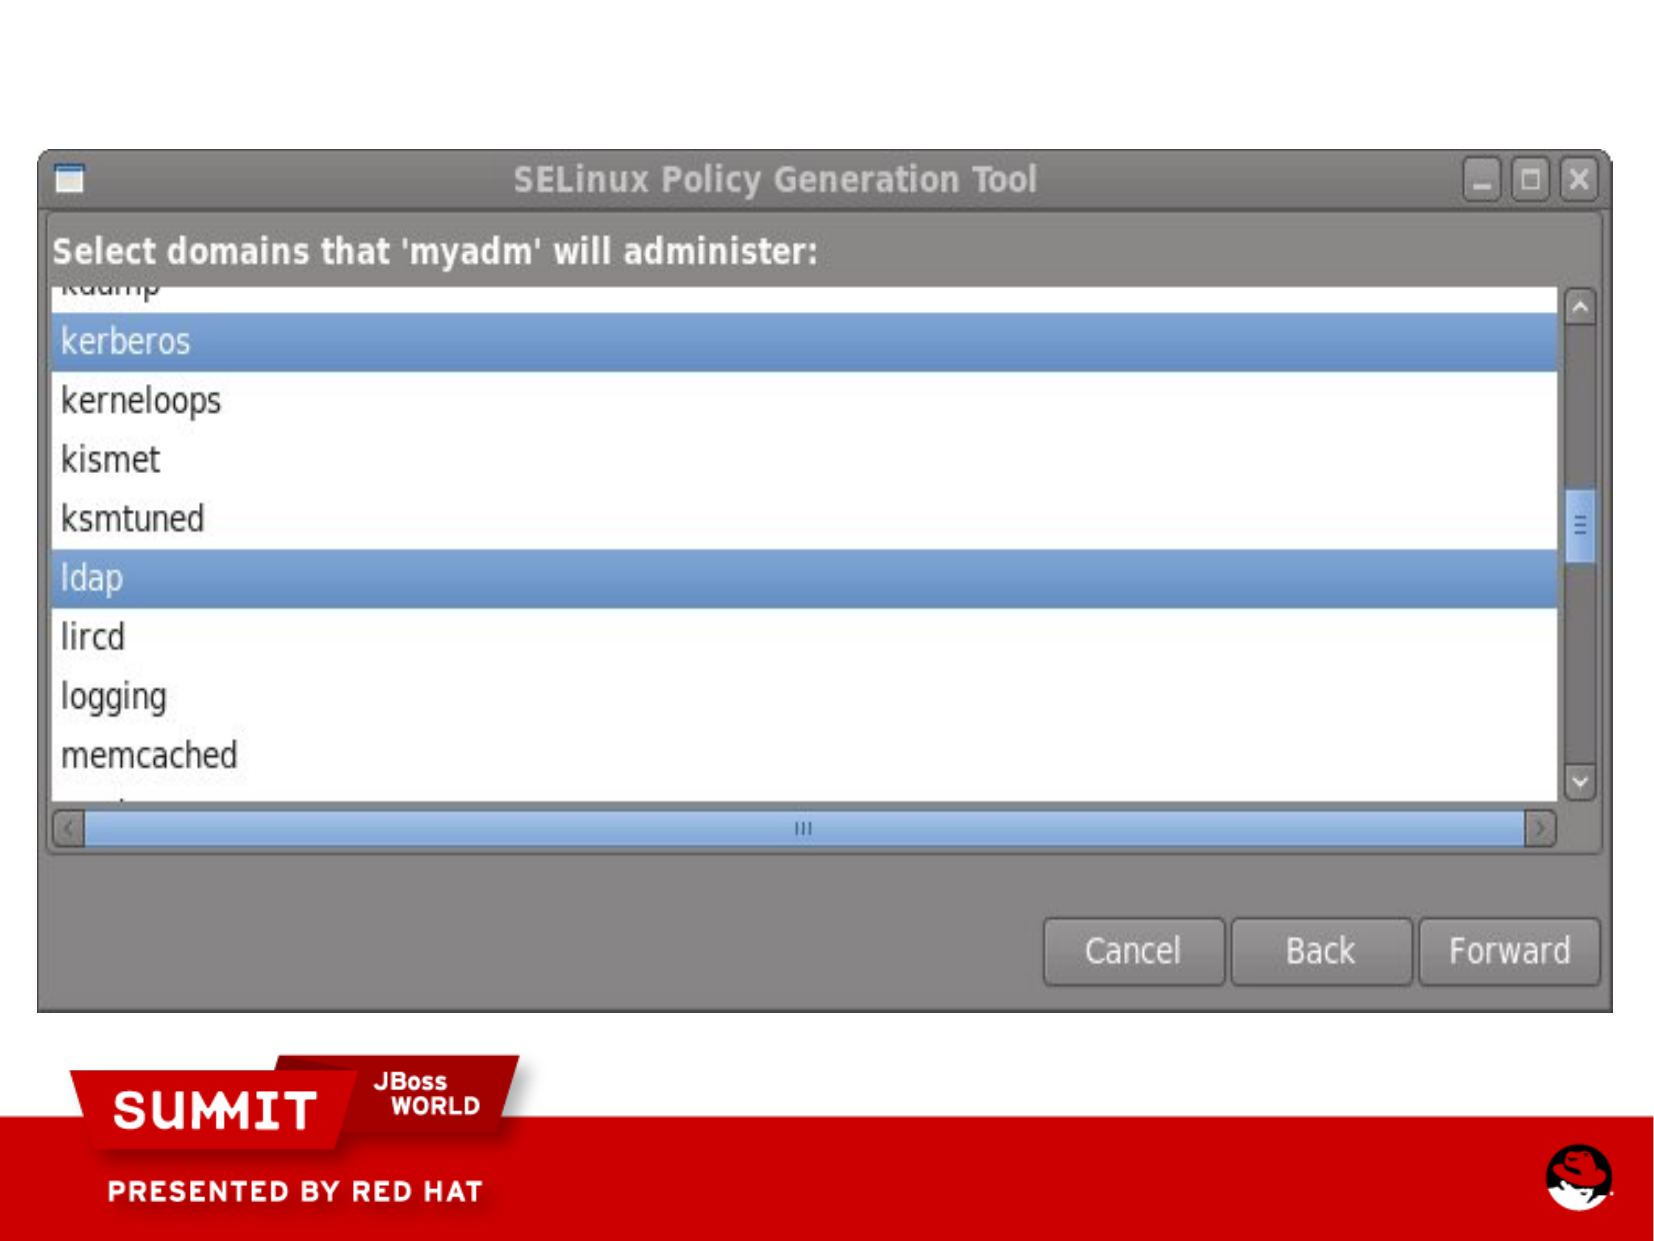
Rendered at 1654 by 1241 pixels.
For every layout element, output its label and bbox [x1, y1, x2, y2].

picture [0, 1043, 1654, 1241]
picture [37, 149, 1613, 1013]
